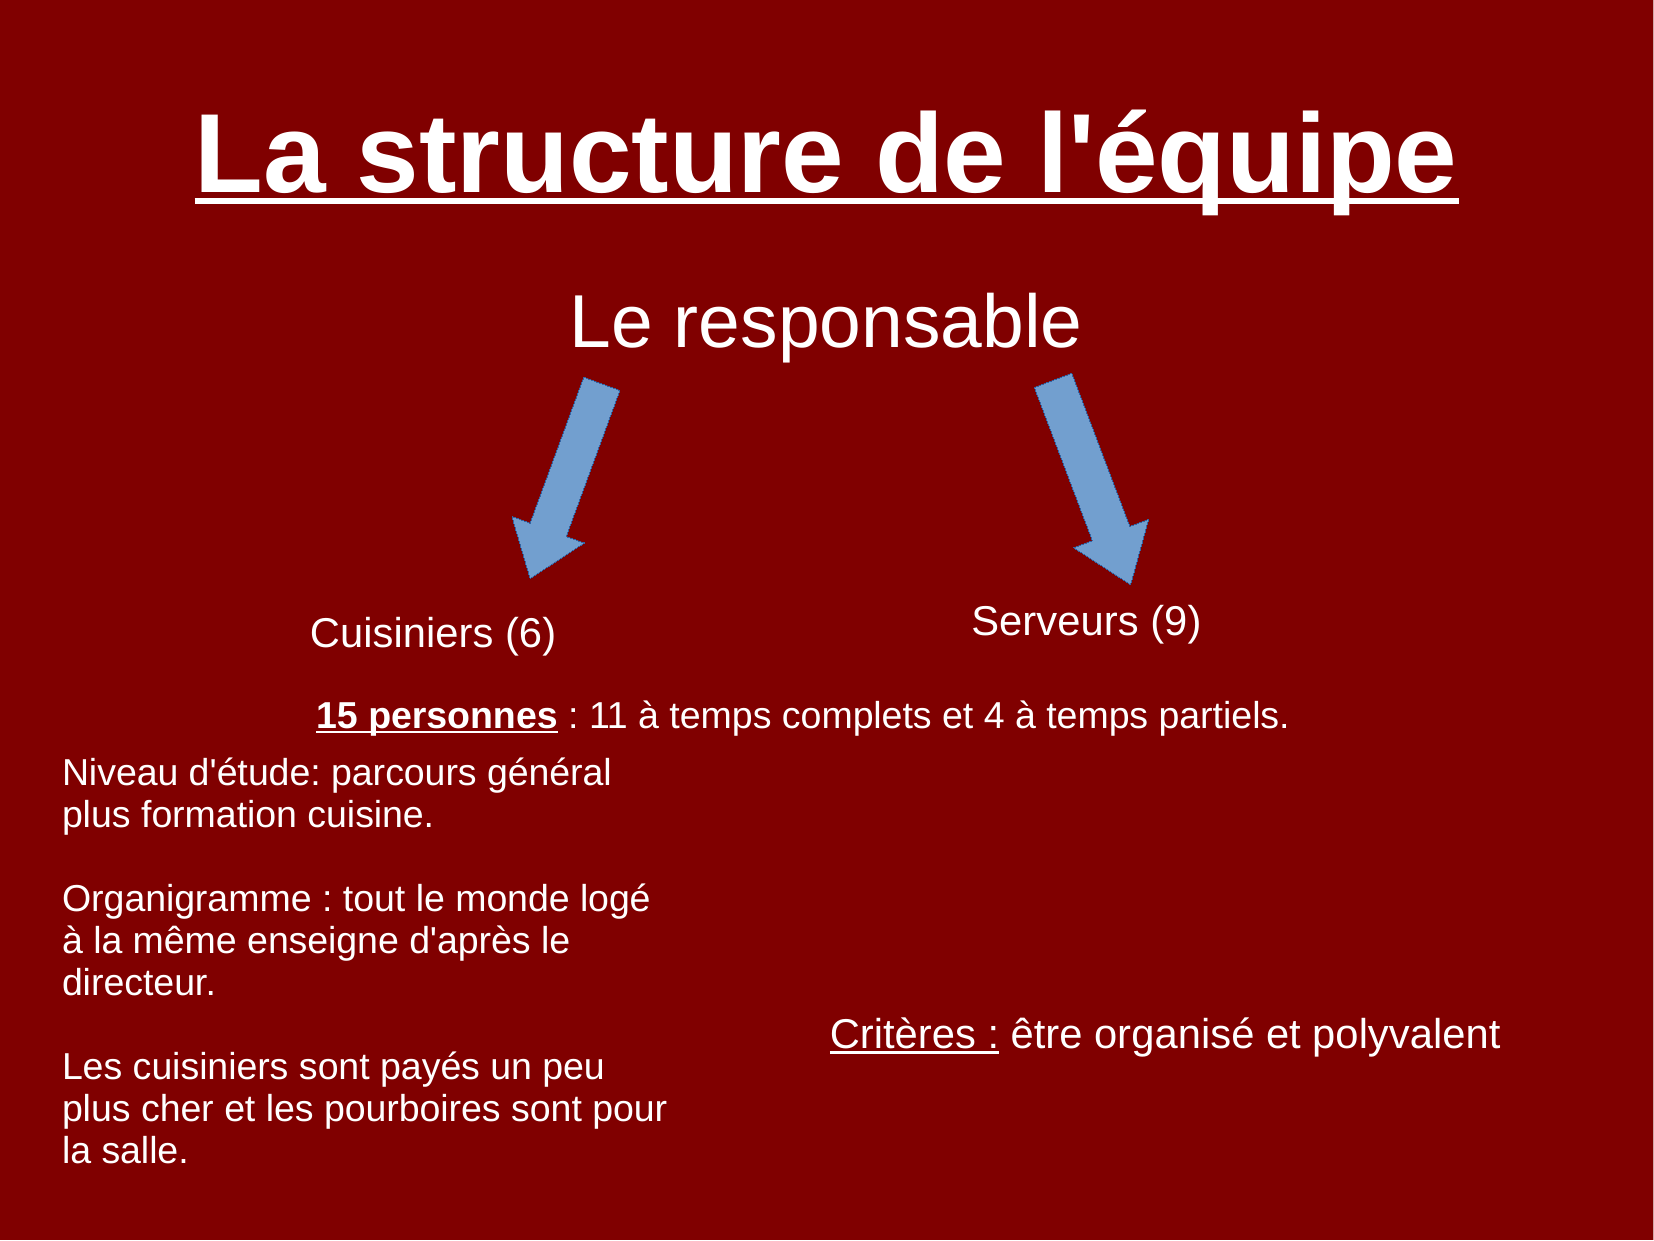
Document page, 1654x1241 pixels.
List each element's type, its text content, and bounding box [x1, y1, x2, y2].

text_box Cuisiniers (6) [295, 602, 768, 664]
text_box 15 personnes : 11 à temps complets et 4 à temps partiels. [129, 687, 1477, 745]
text_box Critères : être organisé et polyvalent [814, 1003, 1654, 1141]
text_box [1034, 373, 1149, 585]
subtitle [82, 290, 1571, 1010]
title La structure de l'équipe [82, 49, 1571, 257]
text_box Le responsable [555, 271, 1123, 371]
text_box [512, 377, 620, 579]
text_box Niveau d'étude: parcours général plus formation cuisine. Organigramme : tout le monde logé à la même enseigne d'après le directeur. Les cuisiniers sont payés un peu plus cher et les pourboires sont pour la salle. [47, 744, 686, 1179]
text_box Serveurs (9) [956, 590, 1418, 666]
